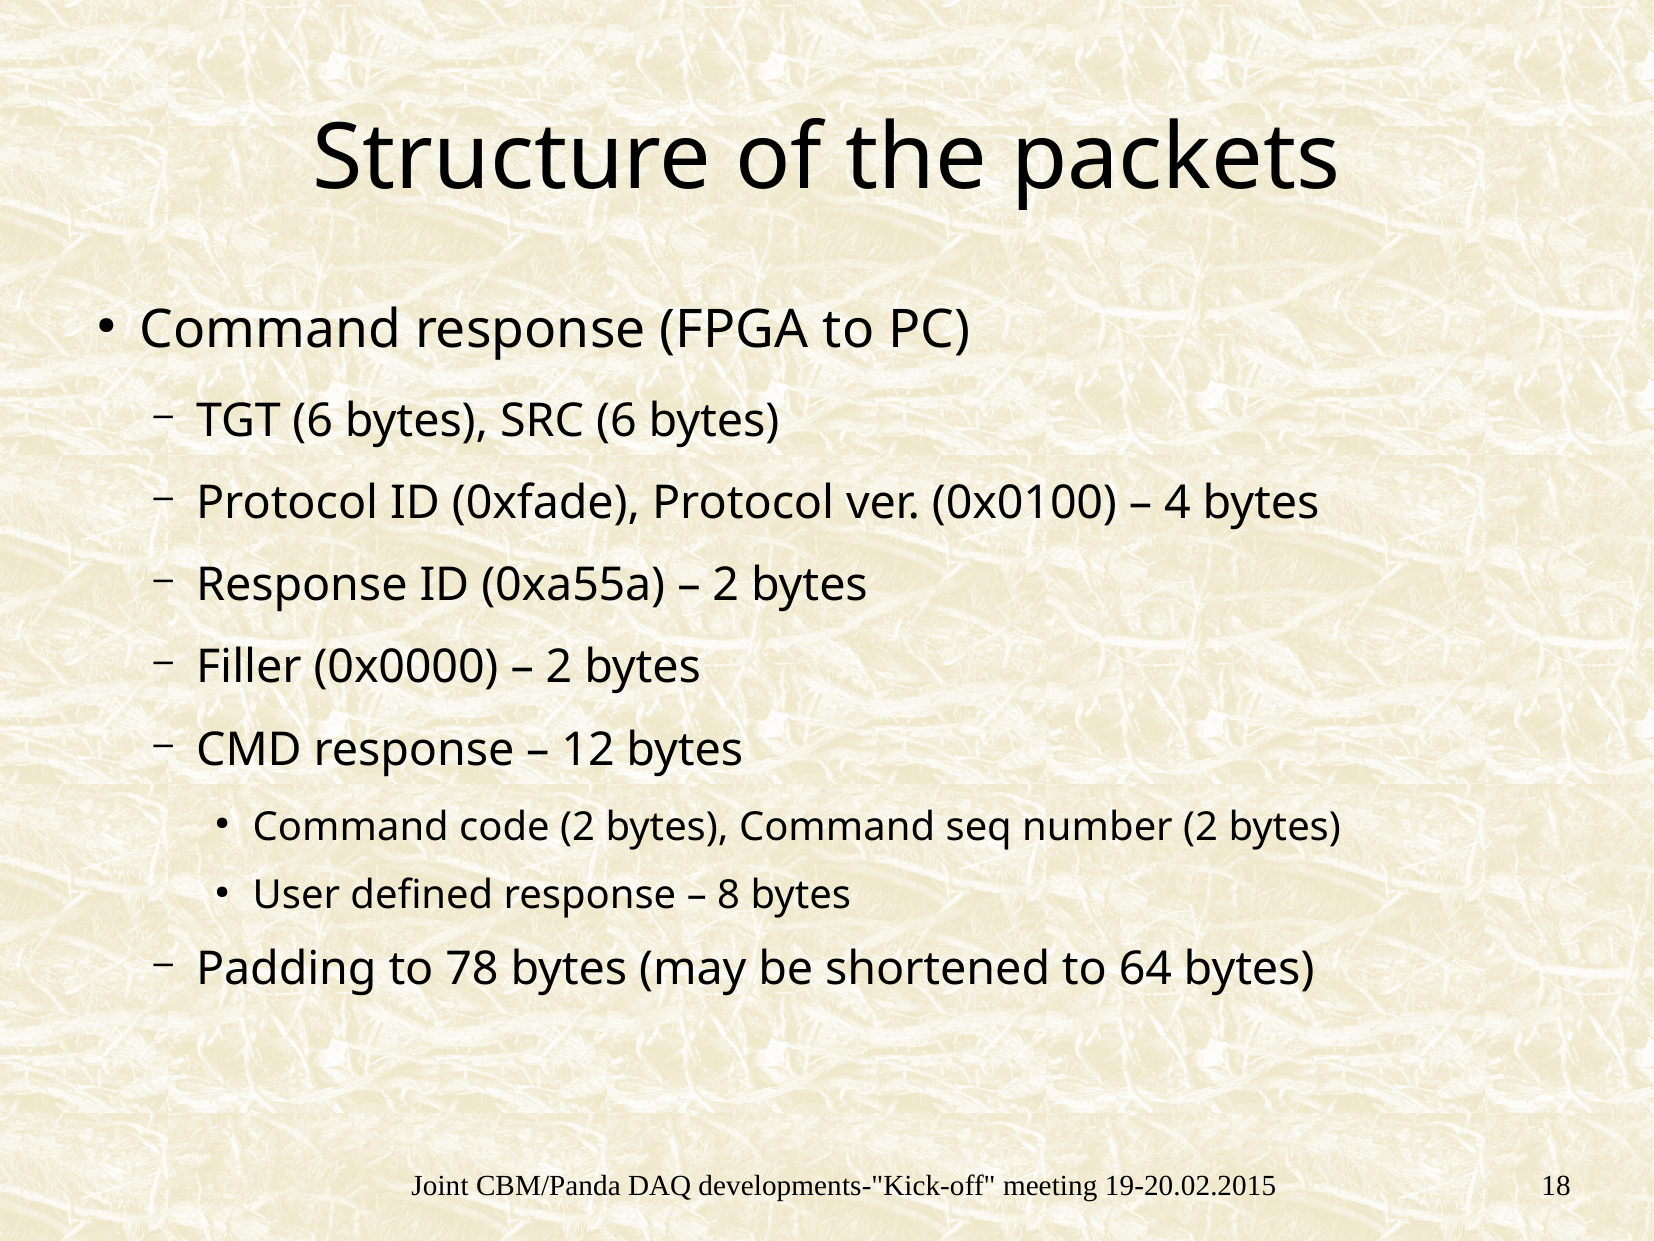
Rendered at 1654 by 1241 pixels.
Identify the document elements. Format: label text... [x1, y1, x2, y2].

title Structure of the packets [82, 49, 1571, 257]
picture [0, 0, 1654, 1241]
list Command response (FPGA to PC) TGT (6 bytes), SRC (6 bytes) Protocol ID (0xfade), Protocol ver. (0x0100) – 4 bytes Response ID (0xa55a) – 2 bytes Filler (0x0000) – 2 bytes CMD response – 12 bytes Command code (2 bytes), Command seq number (2 bytes) User defined response – 8 bytes Padding to 78 bytes (may be shortened to 64 bytes) [82, 290, 1538, 1010]
